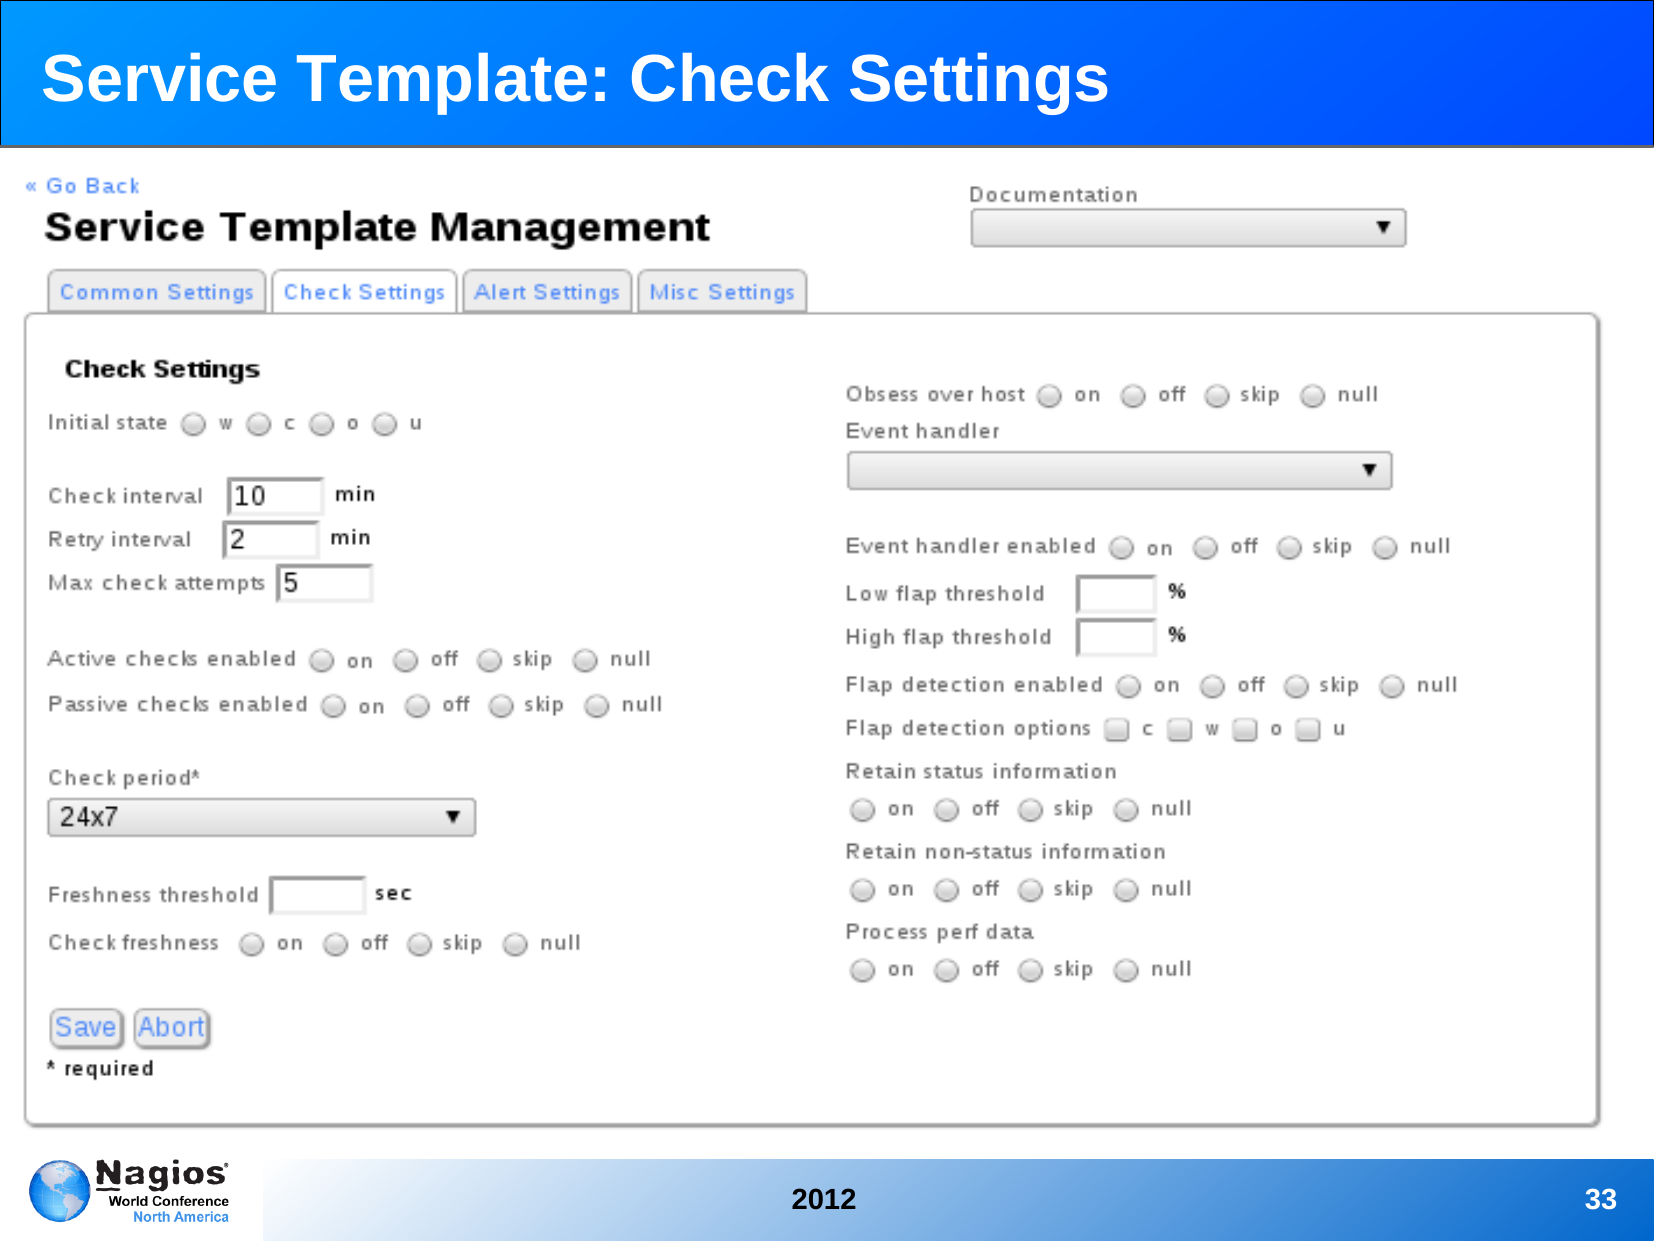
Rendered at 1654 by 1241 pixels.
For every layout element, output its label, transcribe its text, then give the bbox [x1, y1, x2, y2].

title Service Template: Check Settings [41, 36, 1530, 120]
picture [13, 159, 1608, 1141]
picture [29, 1159, 229, 1235]
